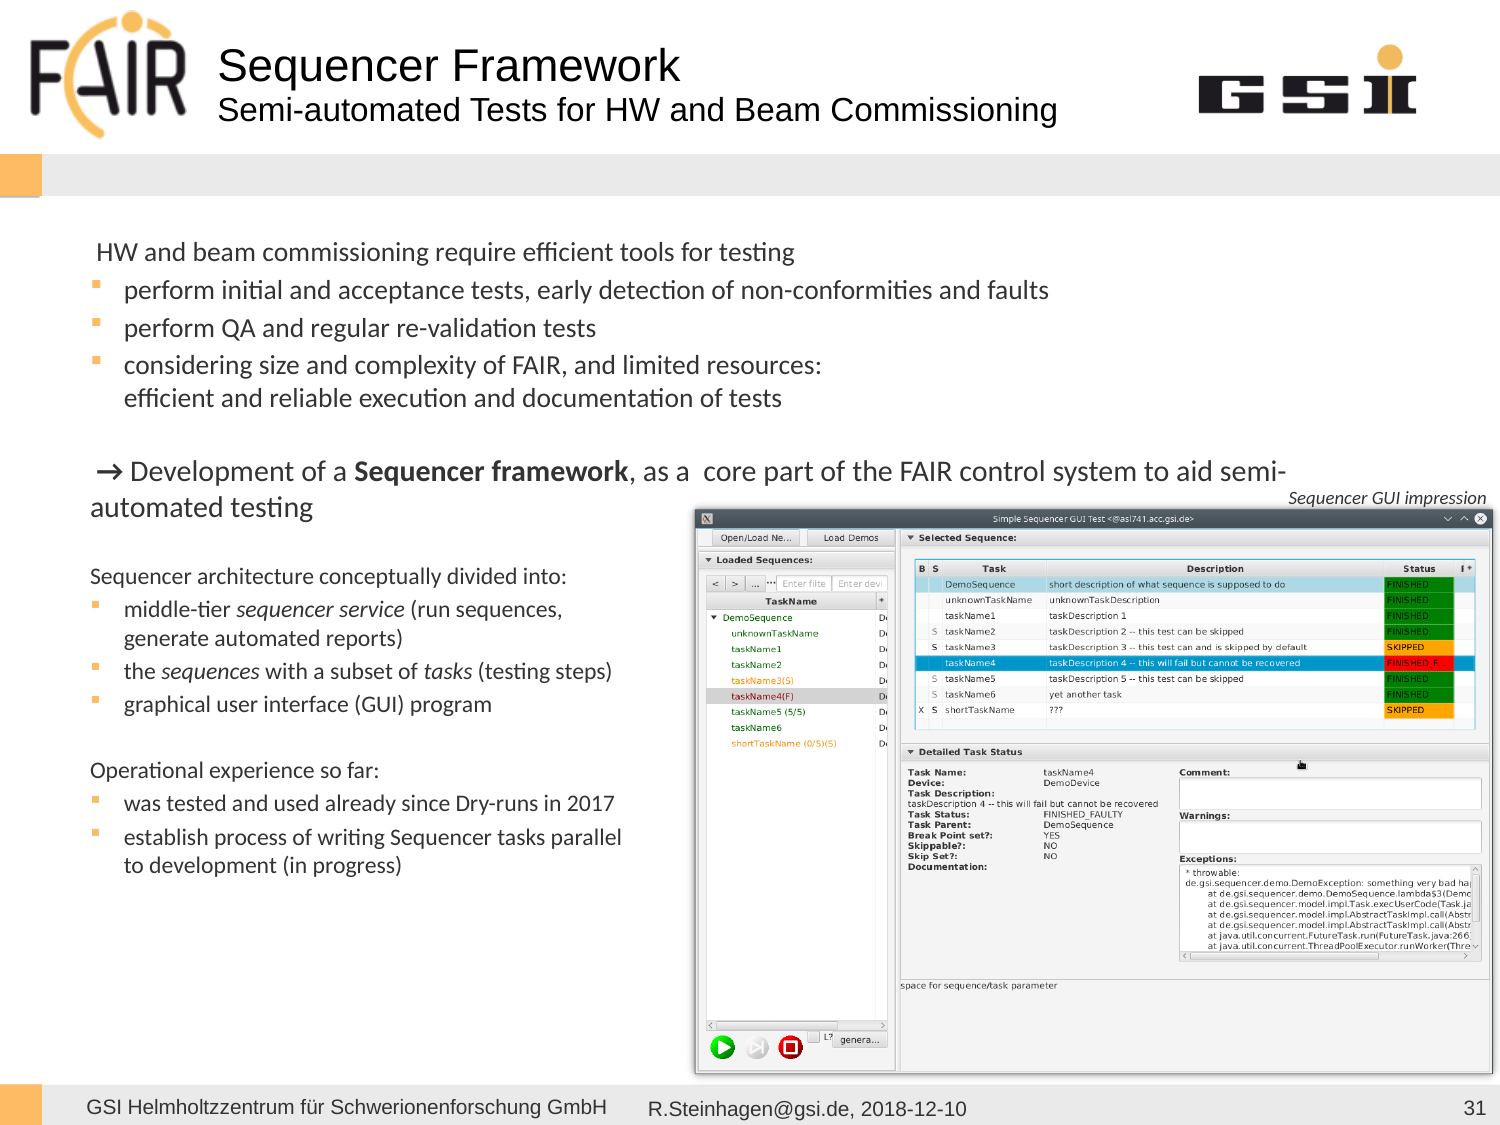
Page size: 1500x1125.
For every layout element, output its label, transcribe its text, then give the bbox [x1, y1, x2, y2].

picture [1197, 42, 1419, 117]
text_box Sequencer GUI impression [1175, 478, 1500, 554]
title Sequencer Framework Semi-automated Tests for HW and Beam Commissioning [217, 20, 1109, 147]
list HW and beam commissioning require efficient tools for testing perform initial and acceptance tests, early detection of non-conformities and faults perform QA and regular re-validation tests considering size and complexity of FAIR, and limited resources: efficient and reliable execution and documentation of tests → Development of a Sequencer framework, as a core part of the FAIR control system to aid semi-automated testing Sequencer architecture conceptually divided into: middle-tier sequencer service (run sequences, generate automated reports) the sequences with a subset of tasks (testing steps) graphical user interface (GUI) program Operational experience so far: was tested and used already since Dry-runs in 2017 establish process of writing Sequencer tasks parallel to development (in progress) [75, 226, 1425, 981]
picture [681, 496, 1500, 1087]
picture [30, 9, 187, 141]
